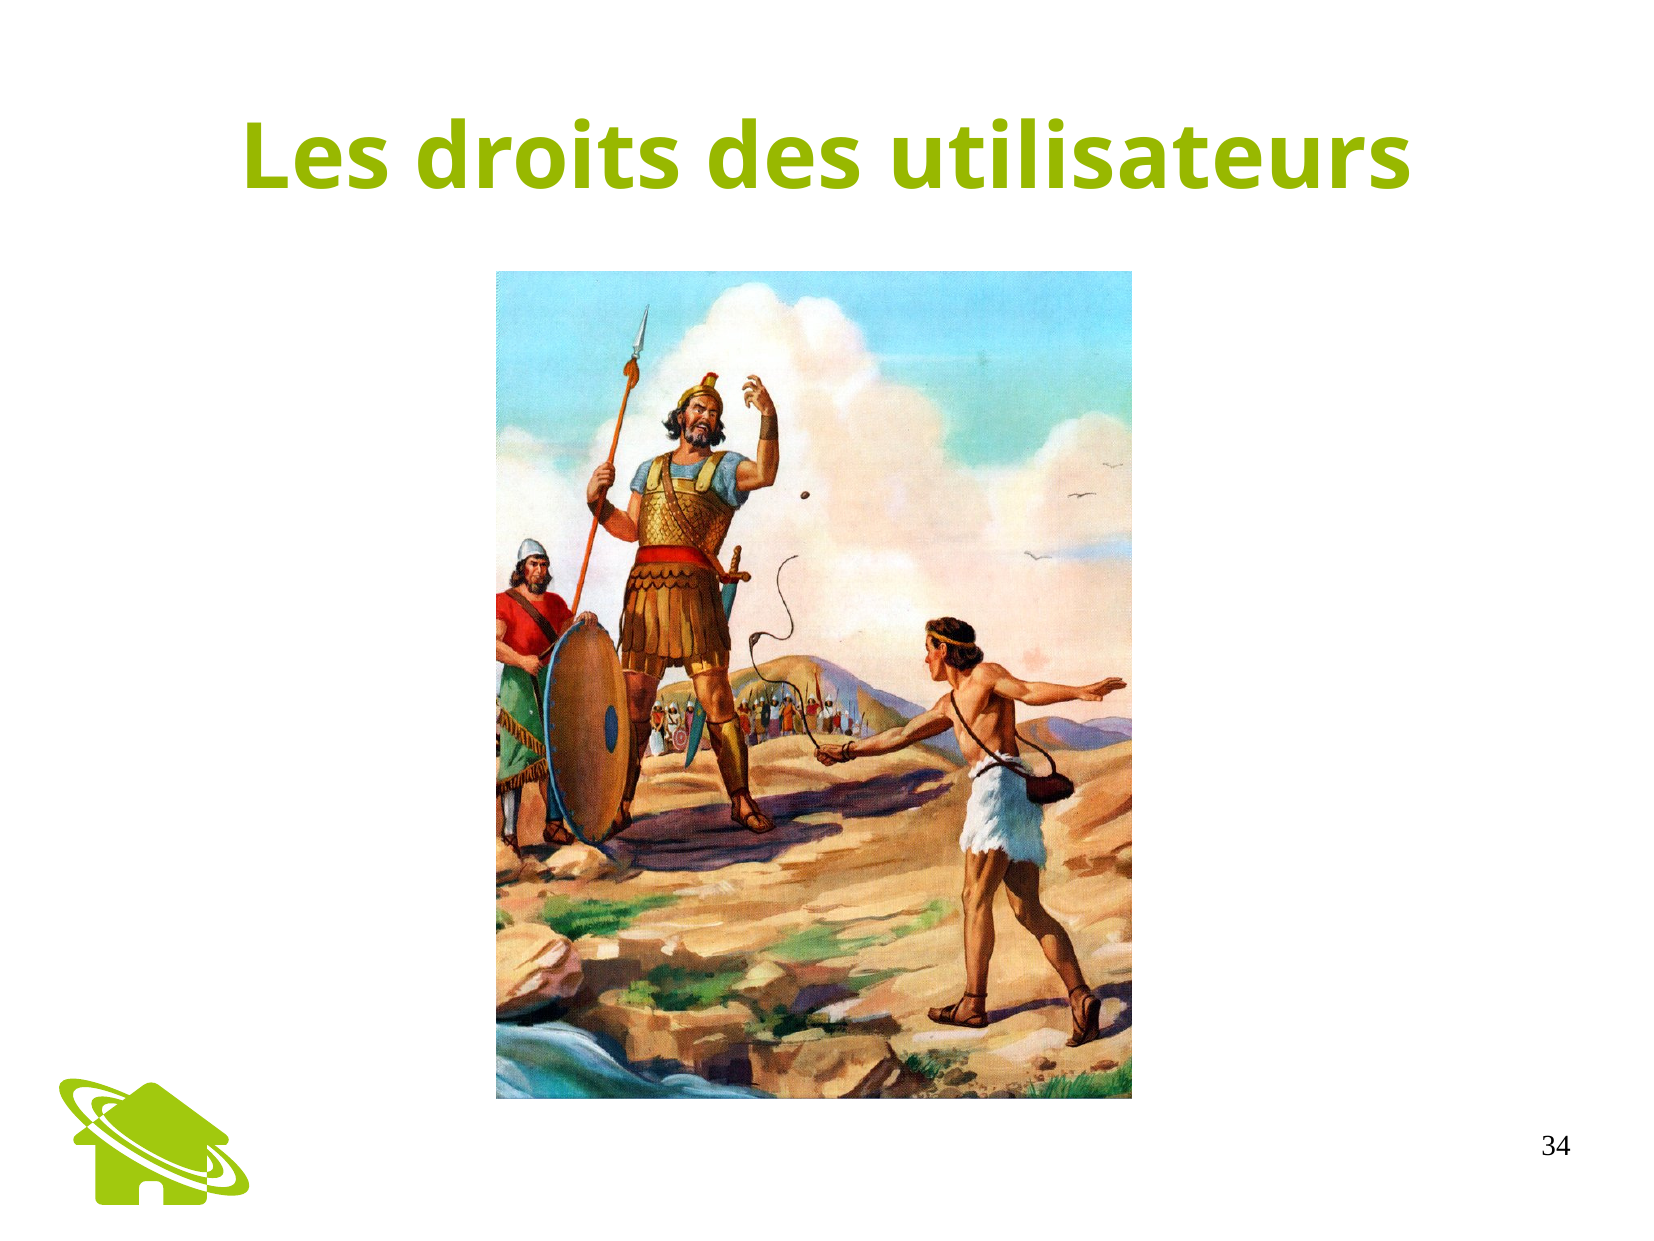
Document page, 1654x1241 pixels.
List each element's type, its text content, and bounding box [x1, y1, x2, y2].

title Les droits des utilisateurs [82, 49, 1571, 257]
picture [496, 271, 1132, 1099]
